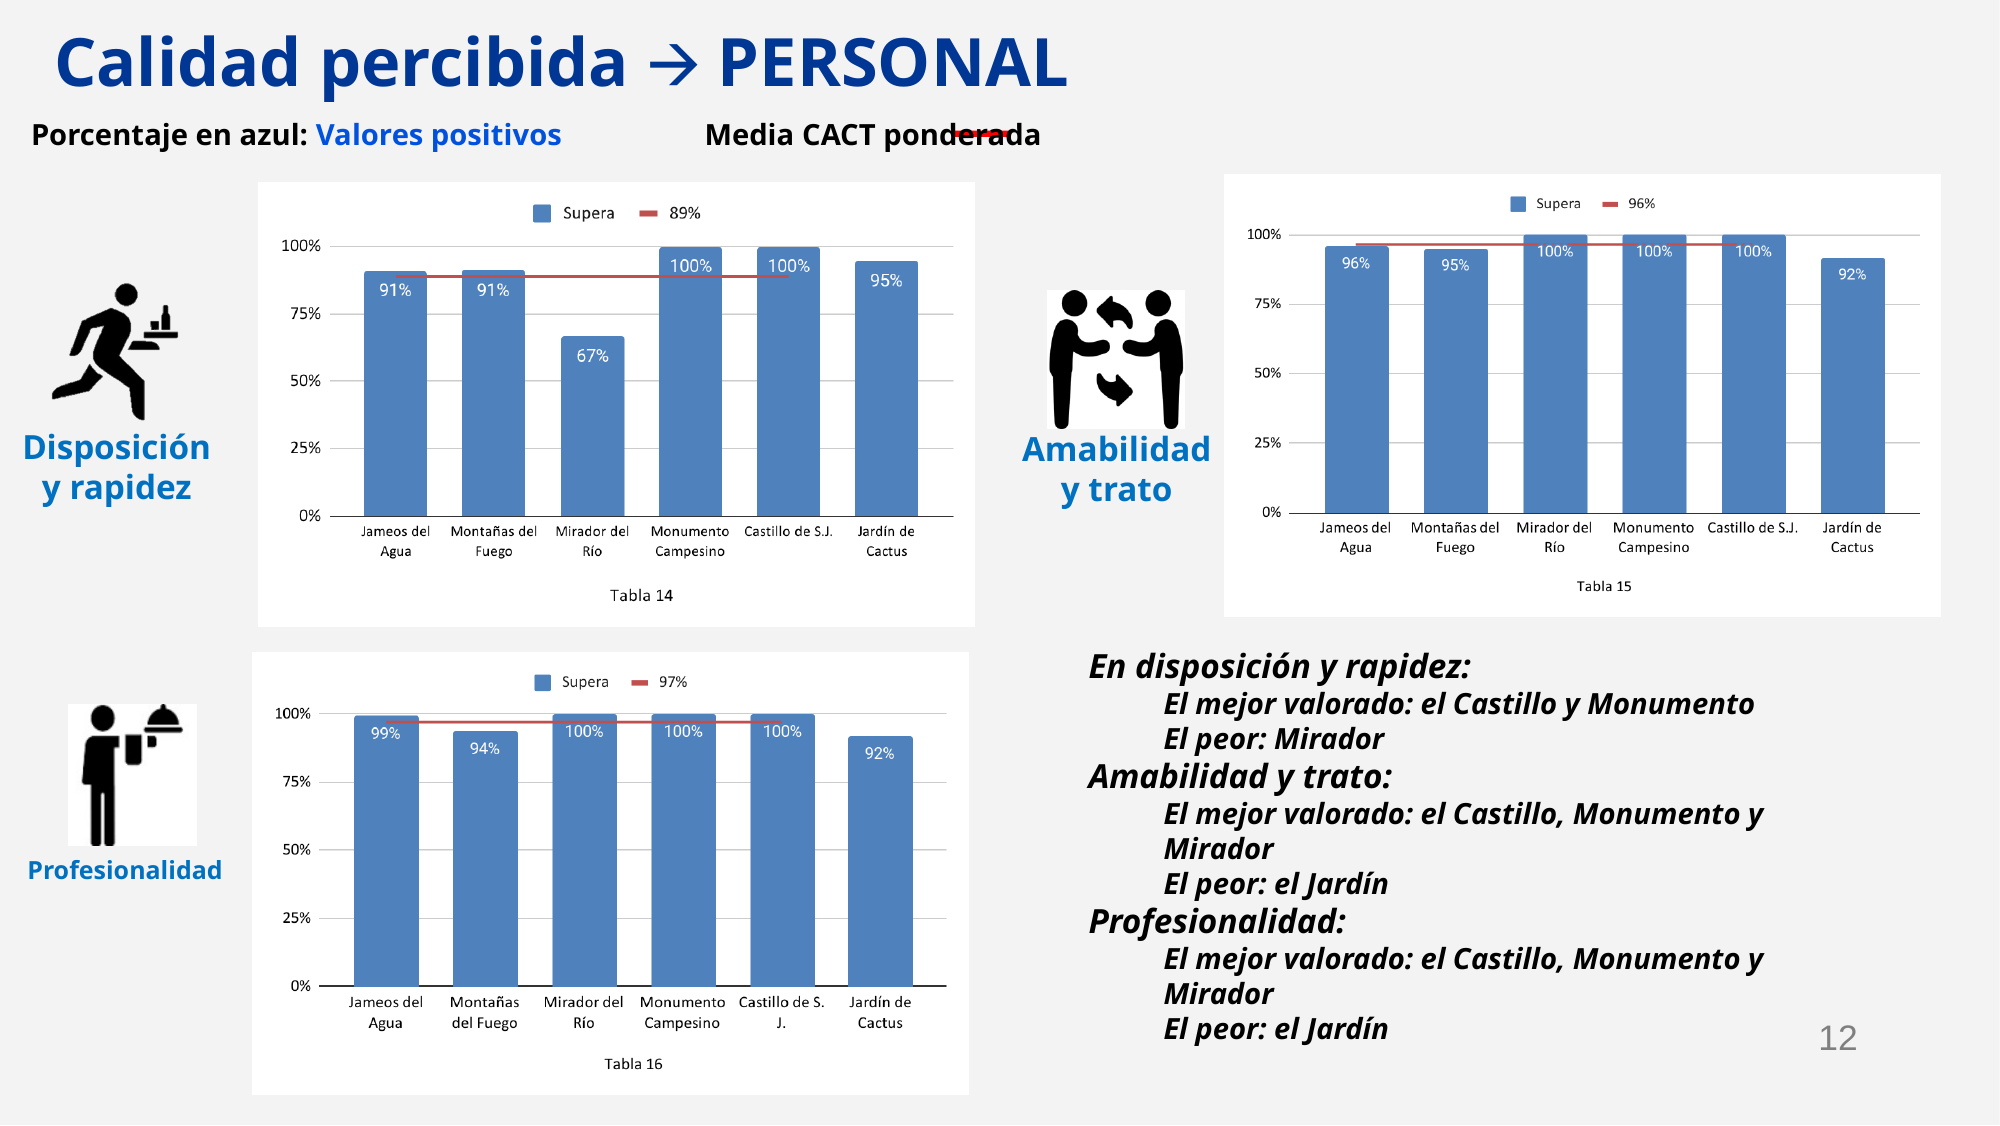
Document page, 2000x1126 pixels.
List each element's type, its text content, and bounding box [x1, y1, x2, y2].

text_box Porcentaje en azul: Valores positivos Media CACT ponderada [16, 109, 1984, 158]
slide_number 1 [1409, 1006, 1876, 1067]
picture [68, 704, 197, 846]
text_box En disposición y rapidez: El mejor valorado: el Castillo y Monumento El peor: Mirador Amabilidad y trato: El mejor valorado: el Castillo, Monumento y Mirador El peor: el Jardín Profesionalidad: El mejor valorado: el Castillo, Monumento y Mirador El peor: el Jardín [1073, 638, 1880, 734]
picture [252, 652, 969, 1095]
picture [258, 182, 975, 627]
text_box Disposición y rapidez [0, 418, 234, 515]
picture [43, 279, 185, 424]
picture [1224, 174, 1941, 617]
text_box Profesionalidad [0, 846, 252, 892]
text_box Calidad percibida 🡪 PERSONAL [54, 0, 1225, 109]
picture [1047, 290, 1185, 429]
text_box Amabilidad y trato [999, 420, 1224, 517]
